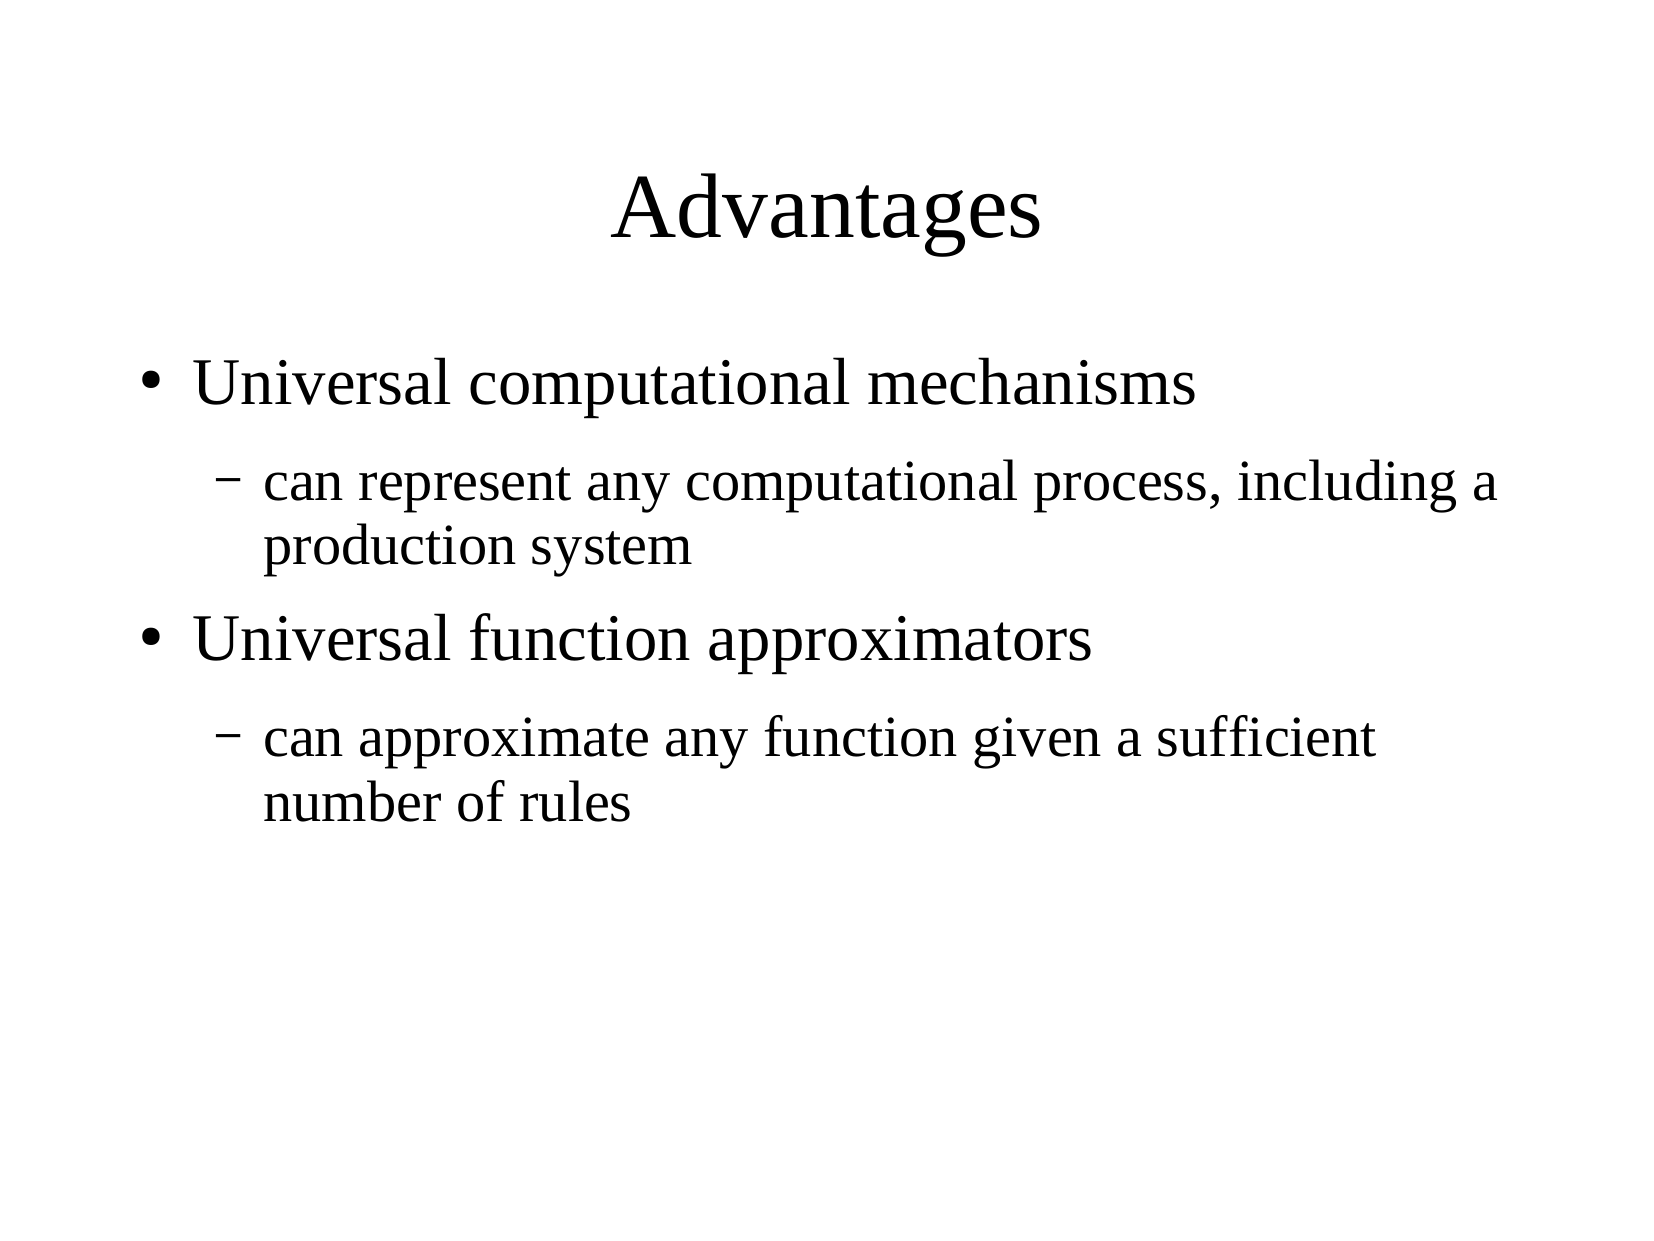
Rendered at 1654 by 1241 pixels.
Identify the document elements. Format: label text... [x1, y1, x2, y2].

title Advantages [121, 102, 1534, 311]
list Universal computational mechanisms can represent any computational process, including a production system Universal function approximators can approximate any function given a sufficient number of rules [121, 344, 1534, 1127]
